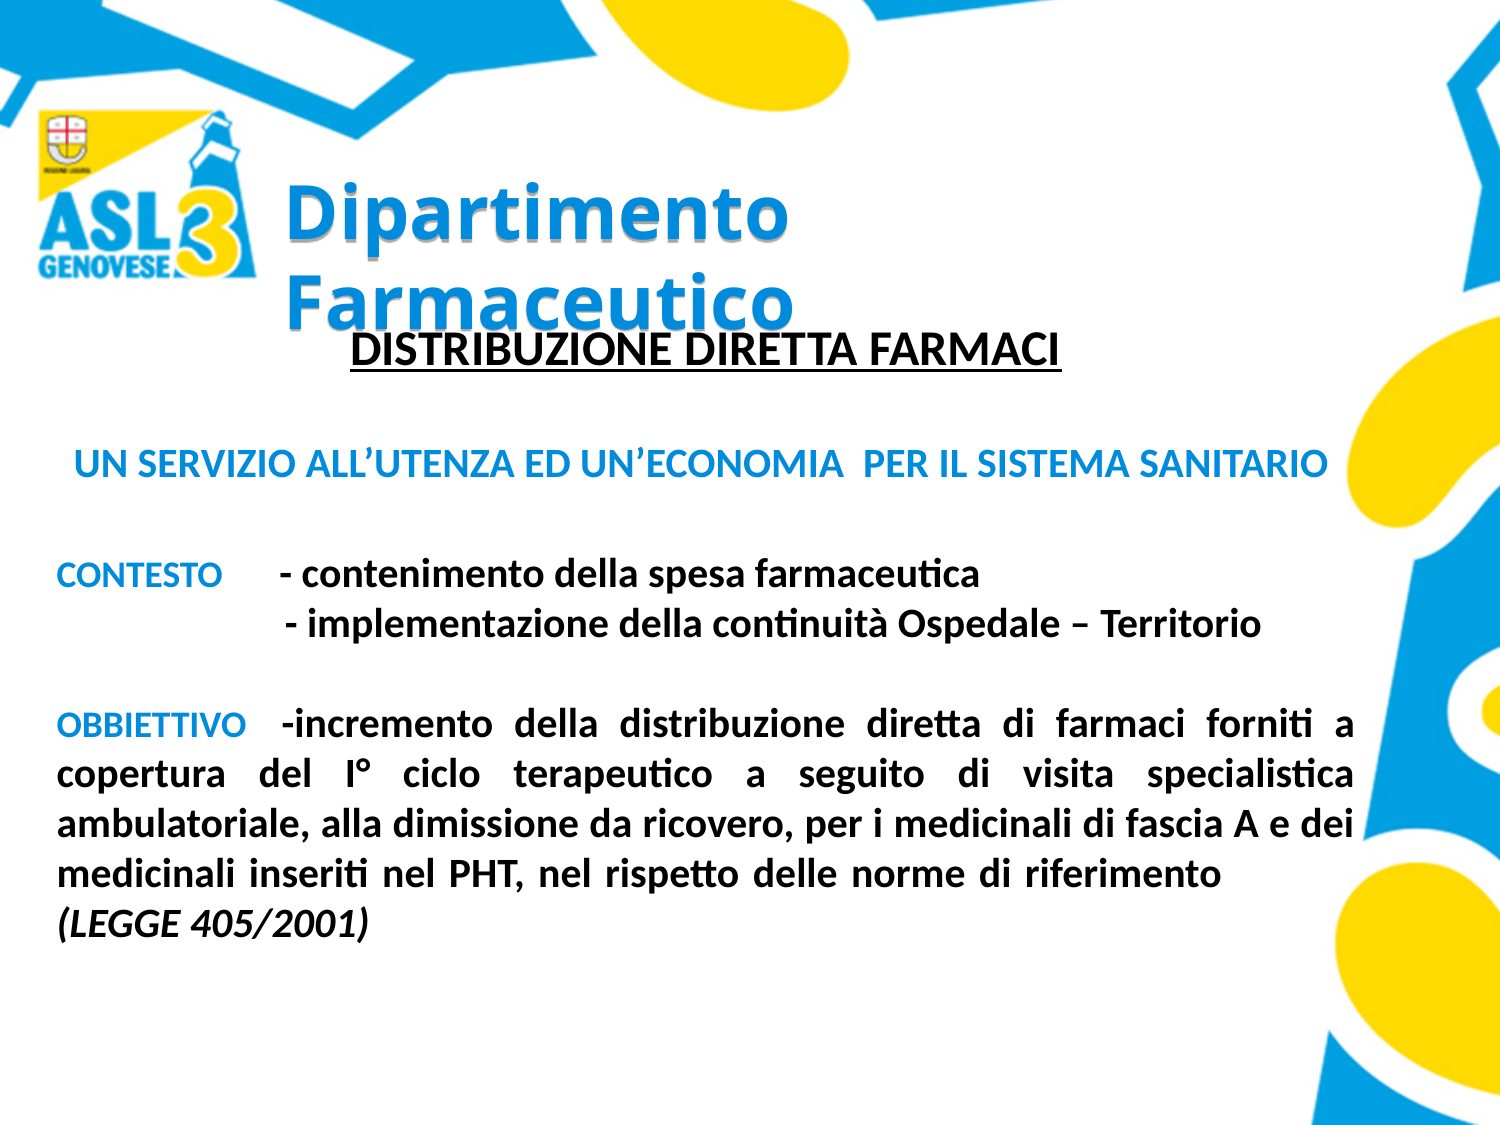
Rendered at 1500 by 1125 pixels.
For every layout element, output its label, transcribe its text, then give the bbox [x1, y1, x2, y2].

title Dipartimento Farmaceutico [268, 157, 1331, 274]
text_box DISTRIBUZIONE DIRETTA FARMACI UN SERVIZIO ALL’UTENZA ED UN’ECONOMIA PER IL SISTEMA SANITARIO CONTESTO - contenimento della spesa farmaceutica - implementazione della continuità Ospedale – Territorio OBBIETTIVO -incremento della distribuzione diretta di farmaci forniti a copertura del I° ciclo terapeutico a seguito di visita specialistica ambulatoriale, alla dimissione da ricovero, per i medicinali di fascia A e dei medicinali inseriti nel PHT, nel rispetto delle norme di riferimento (LEGGE 405/2001) [41, 308, 1415, 1106]
